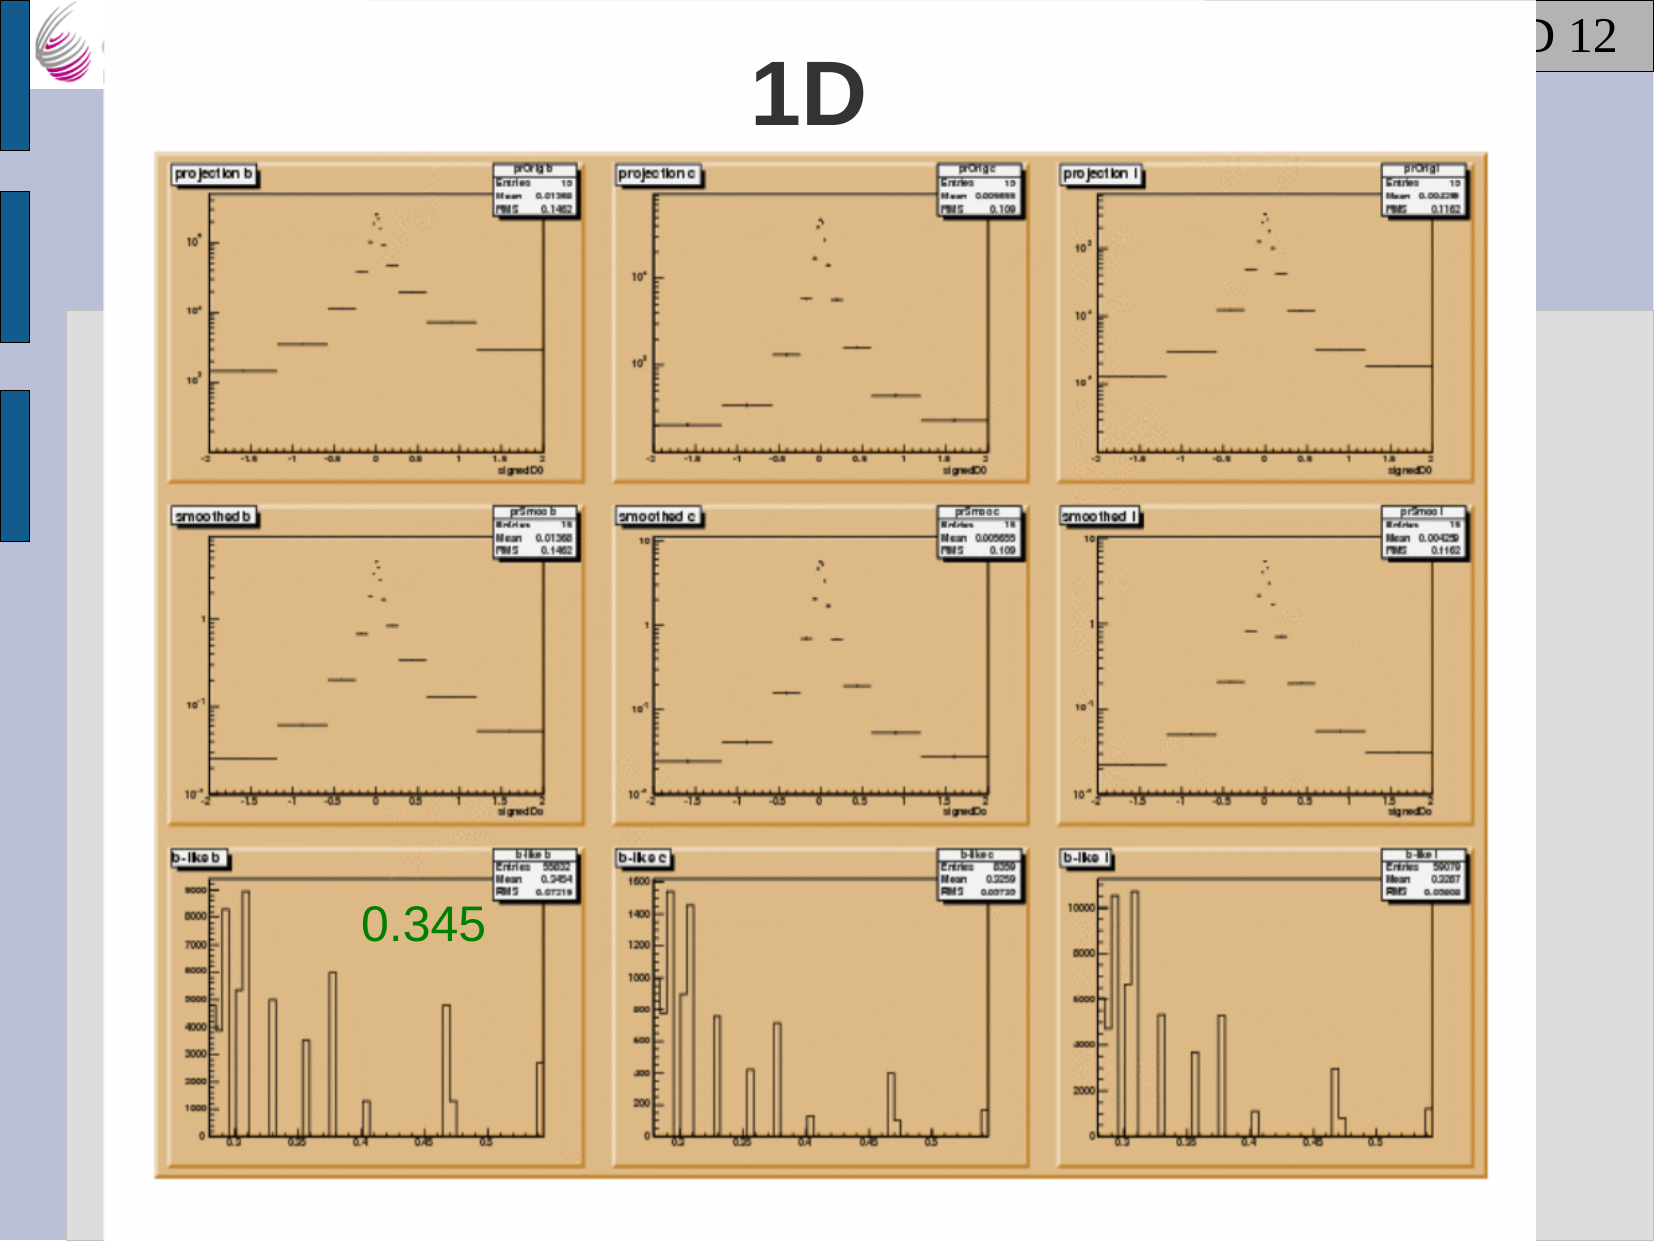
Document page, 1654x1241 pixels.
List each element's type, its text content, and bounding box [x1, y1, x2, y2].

text_box 0.345 [361, 896, 502, 958]
title 1D [116, 37, 1529, 150]
picture [30, 0, 1536, 1241]
